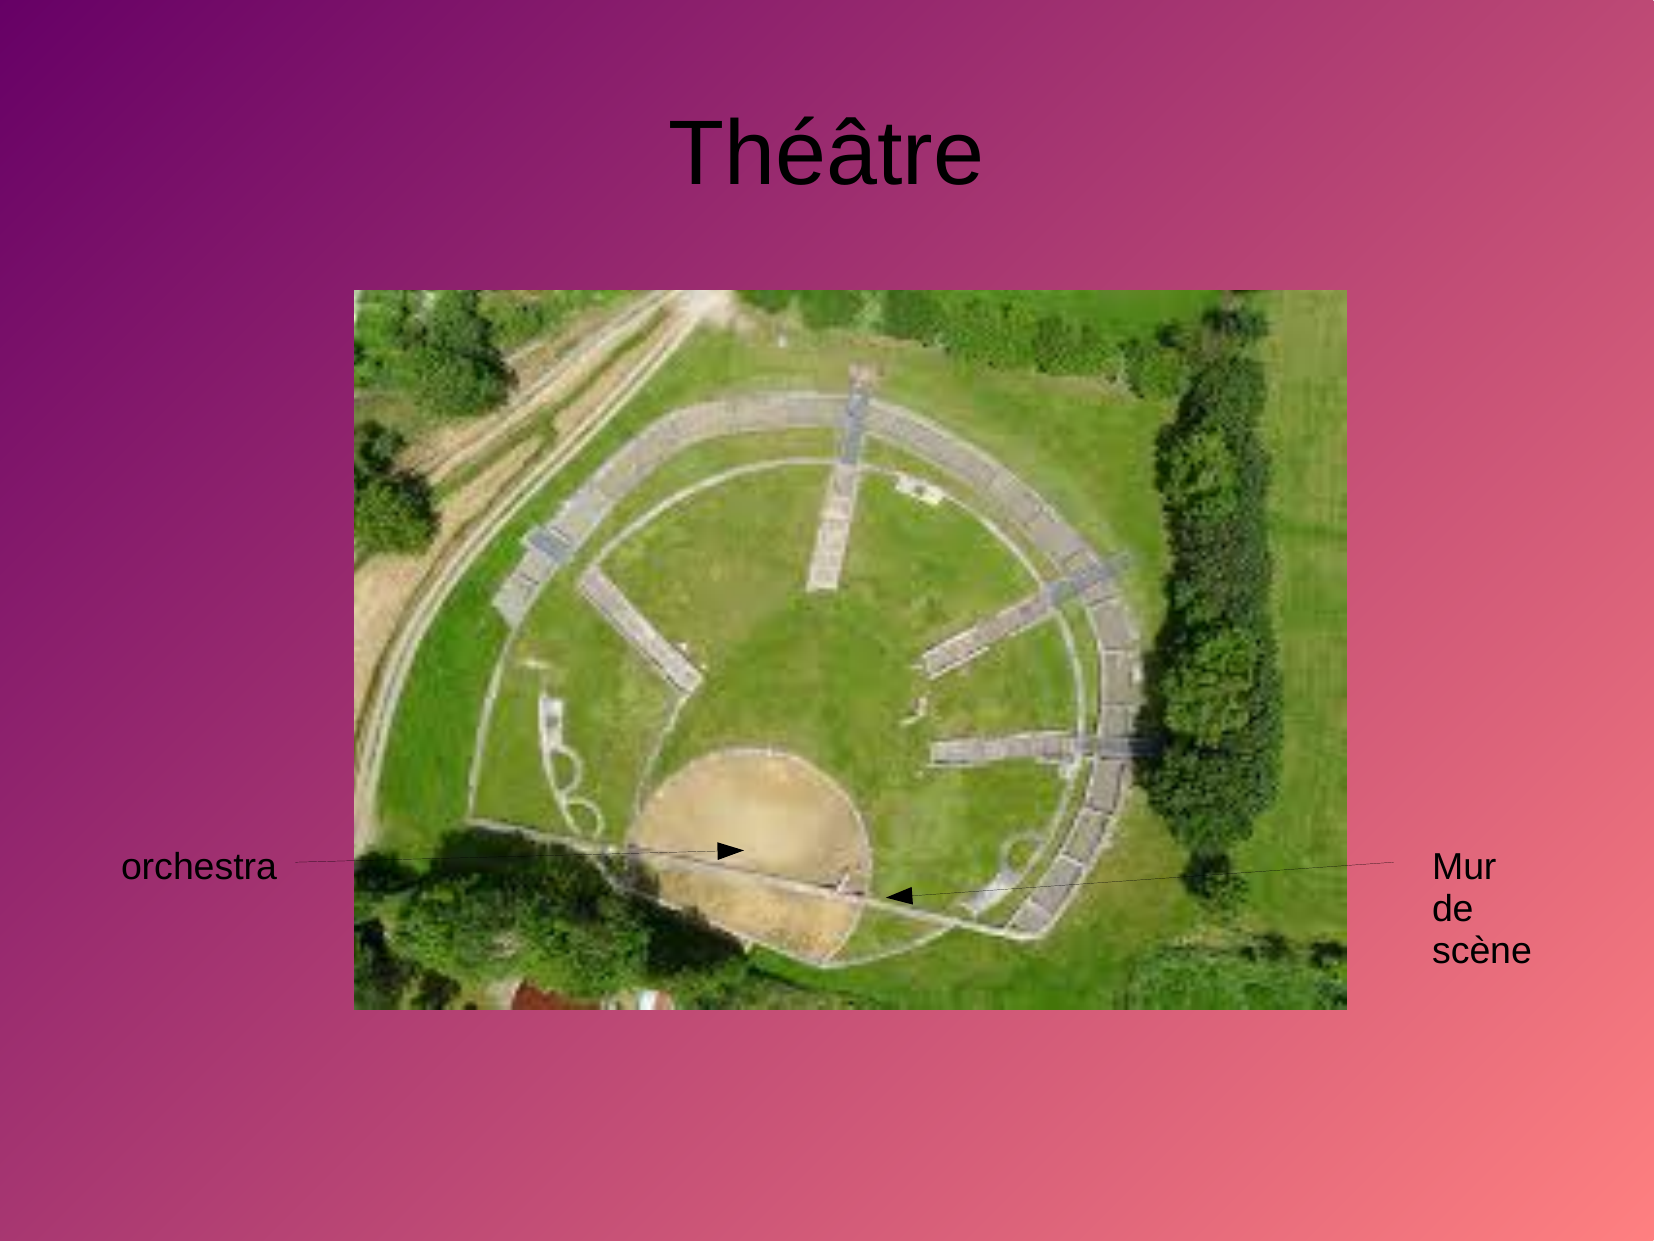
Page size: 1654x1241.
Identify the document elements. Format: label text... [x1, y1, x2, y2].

title Théâtre [82, 49, 1571, 257]
picture [354, 290, 1347, 1010]
text_box Mur de scène [1417, 838, 1560, 980]
text_box orchestra [106, 838, 296, 896]
